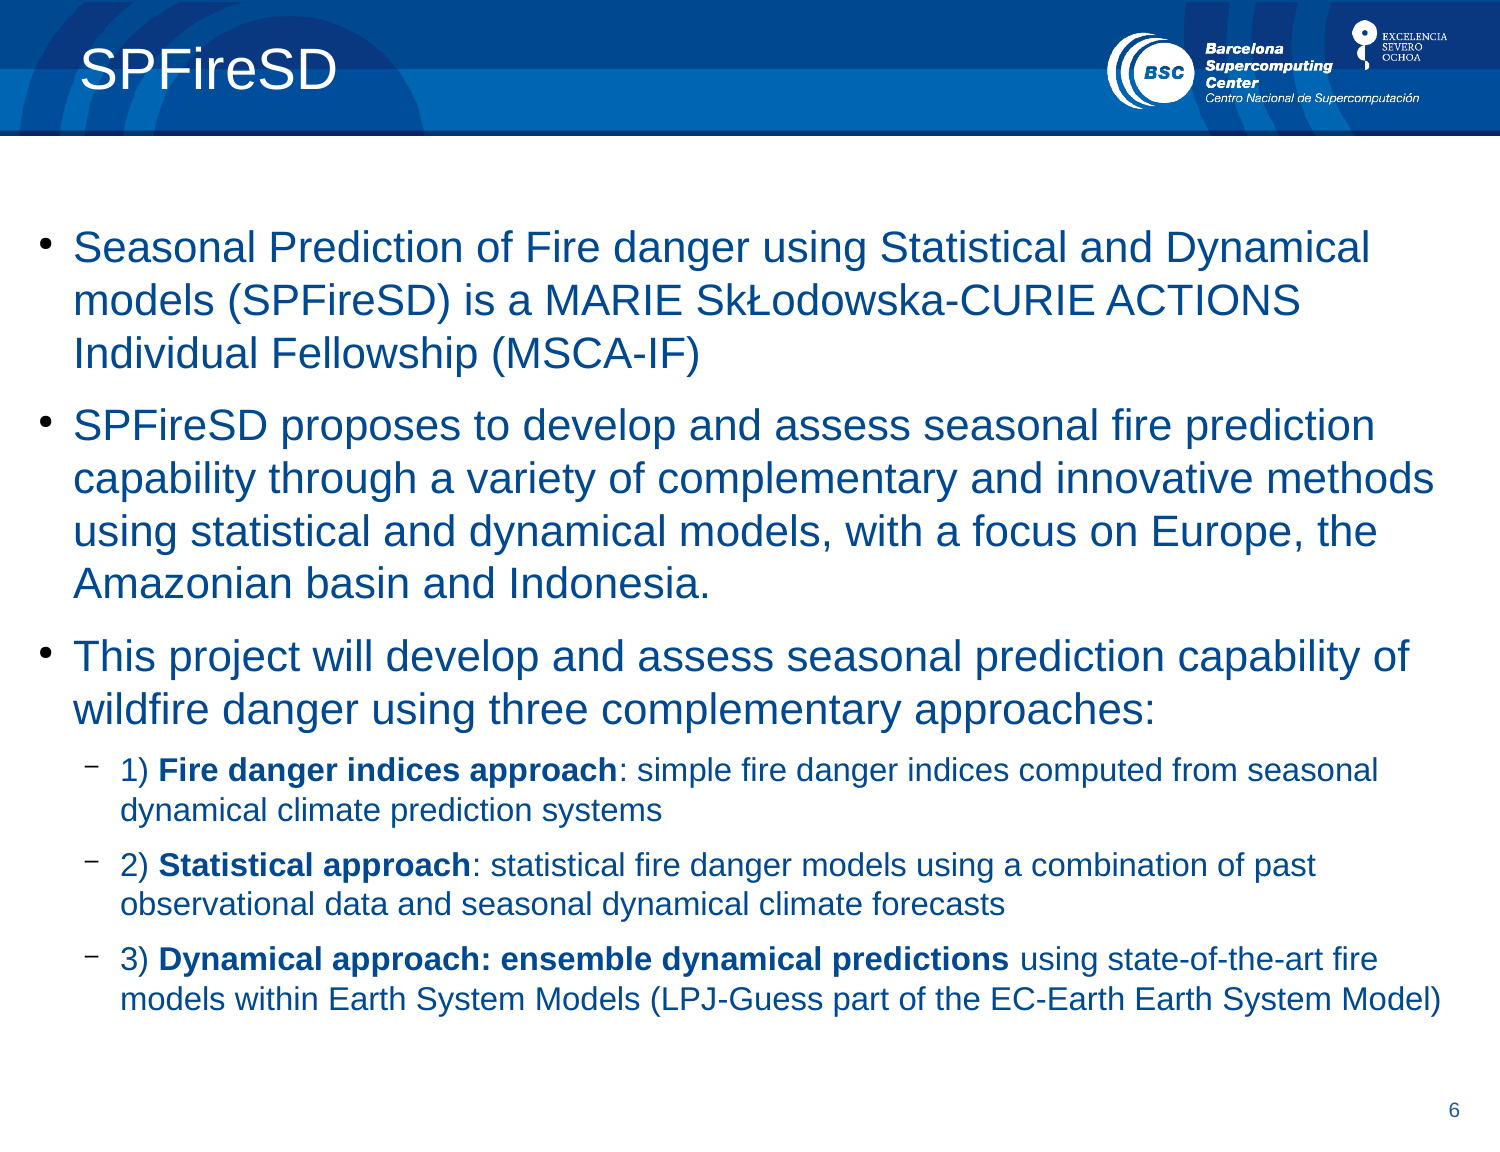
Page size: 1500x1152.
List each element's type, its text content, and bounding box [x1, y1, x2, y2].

list Seasonal Prediction of Fire danger using Statistical and Dynamical models (SPFireSD) is a MARIE SkŁodowska-CURIE ACTIONS Individual Fellowship (MSCA-IF) SPFireSD proposes to develop and assess seasonal fire prediction capability through a variety of complementary and innovative methods using statistical and dynamical models, with a focus on Europe, the Amazonian basin and Indonesia. This project will develop and assess seasonal prediction capability of wildfire danger using three complementary approaches: 1) Fire danger indices approach: simple fire danger indices computed from seasonal dynamical climate prediction systems 2) Statistical approach: statistical fire danger models using a combination of past observational data and seasonal dynamical climate forecasts 3) Dynamical approach: ensemble dynamical predictions using state-of-the-art fire models within Earth System Models (LPJ-Guess part of the EC-Earth Earth System Model) [11, 138, 1483, 1045]
title SPFireSD [65, 23, 1081, 138]
picture [0, 0, 1500, 136]
